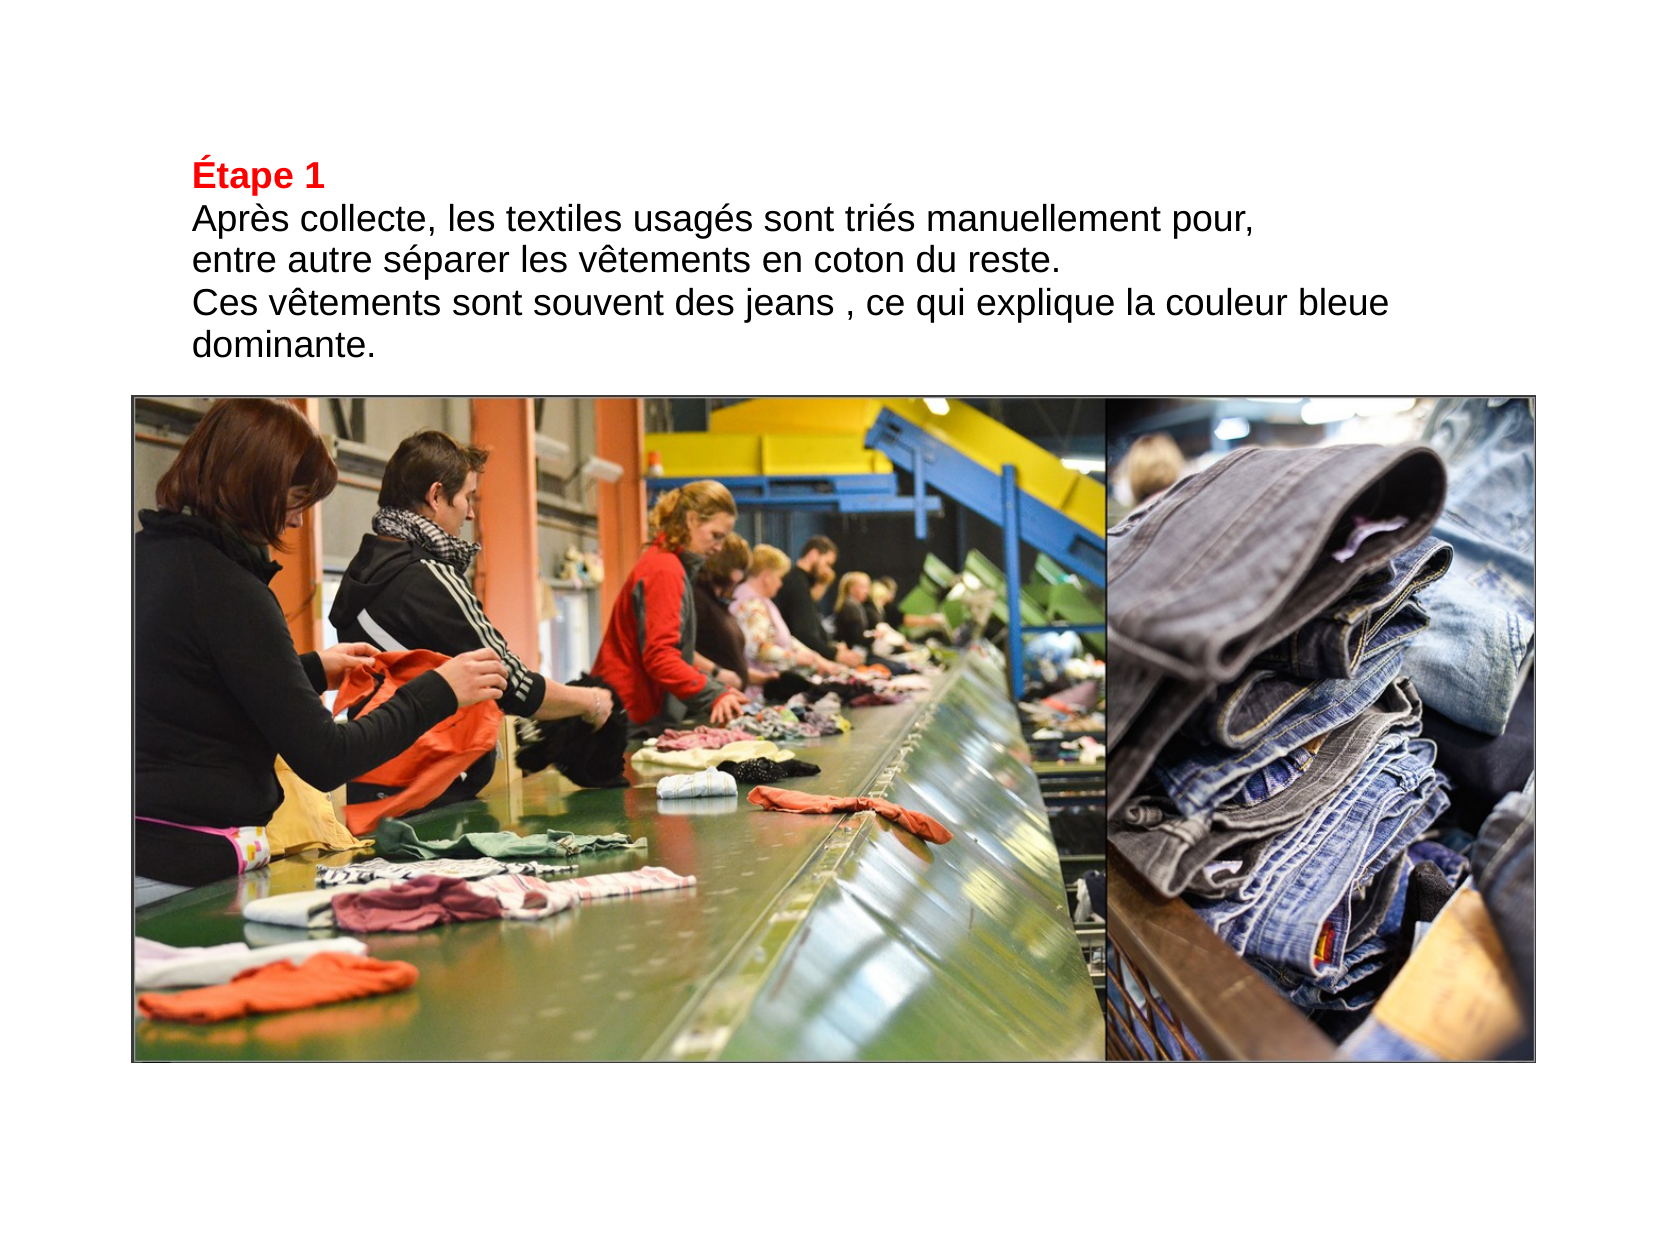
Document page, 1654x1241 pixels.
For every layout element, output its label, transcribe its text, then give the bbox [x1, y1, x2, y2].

picture [131, 395, 1536, 1063]
text_box Étape 1 Après collecte, les textiles usagés sont triés manuellement pour, entre autre séparer les vêtements en coton du reste. Ces vêtements sont souvent des jeans , ce qui explique la couleur bleue dominante. [177, 147, 1565, 374]
